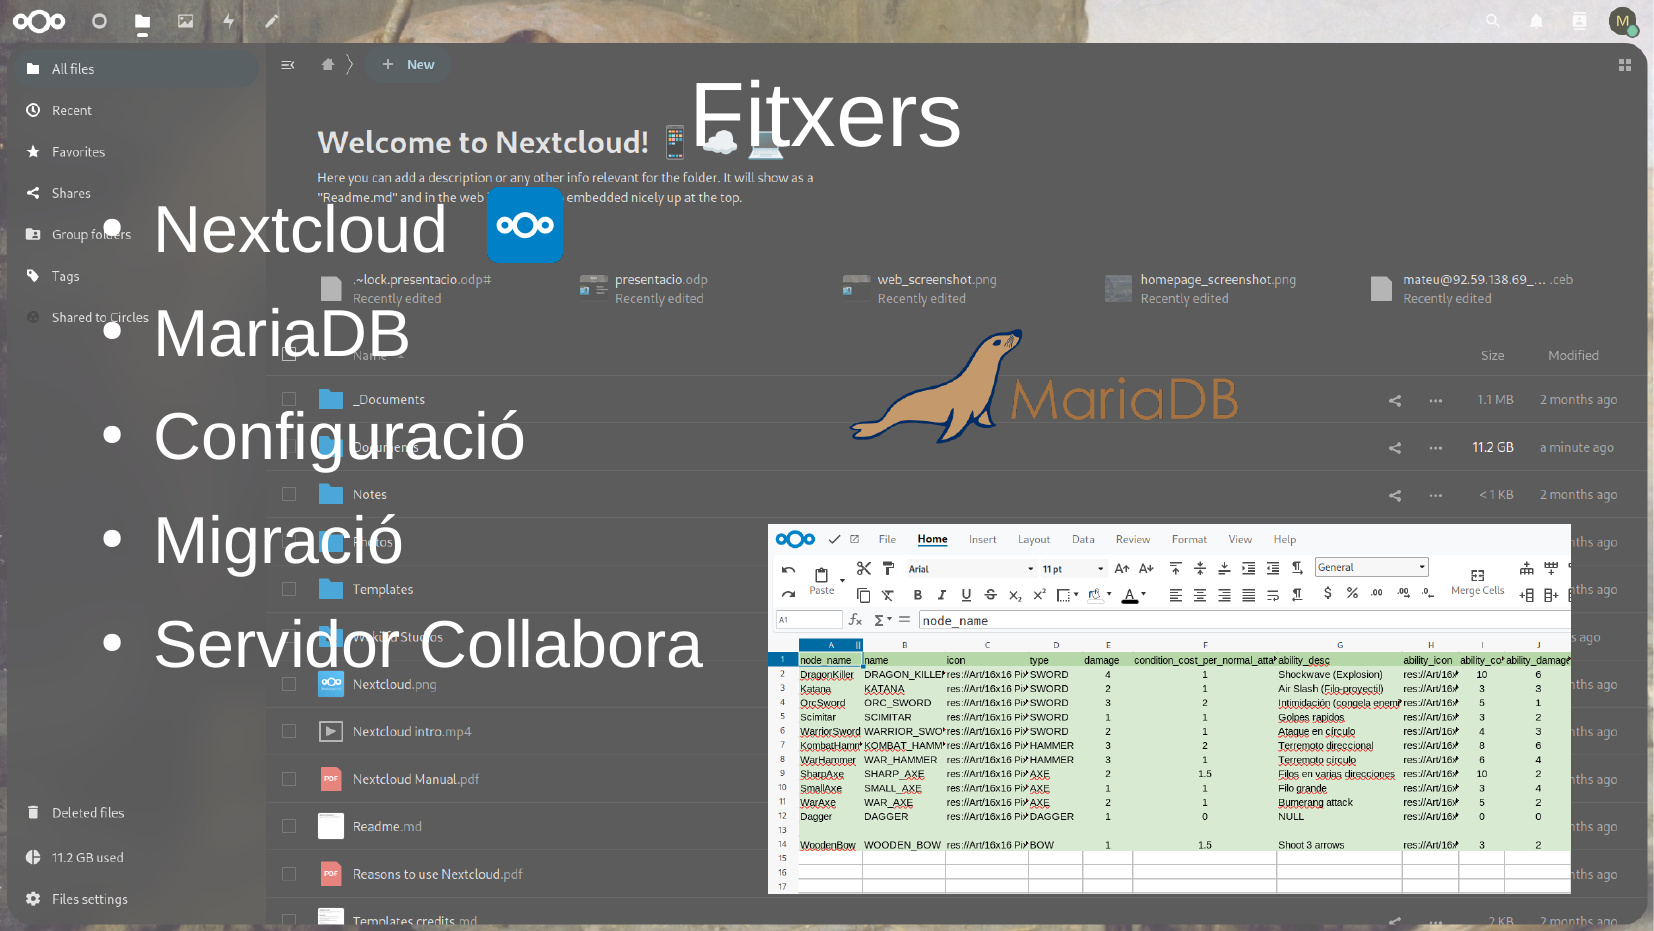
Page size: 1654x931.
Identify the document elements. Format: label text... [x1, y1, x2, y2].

list Nextcloud MariaDB Configuració Migració Servidor Collabora [82, 192, 849, 732]
picture [0, 0, 1654, 931]
title Fitxers [82, 36, 1571, 193]
